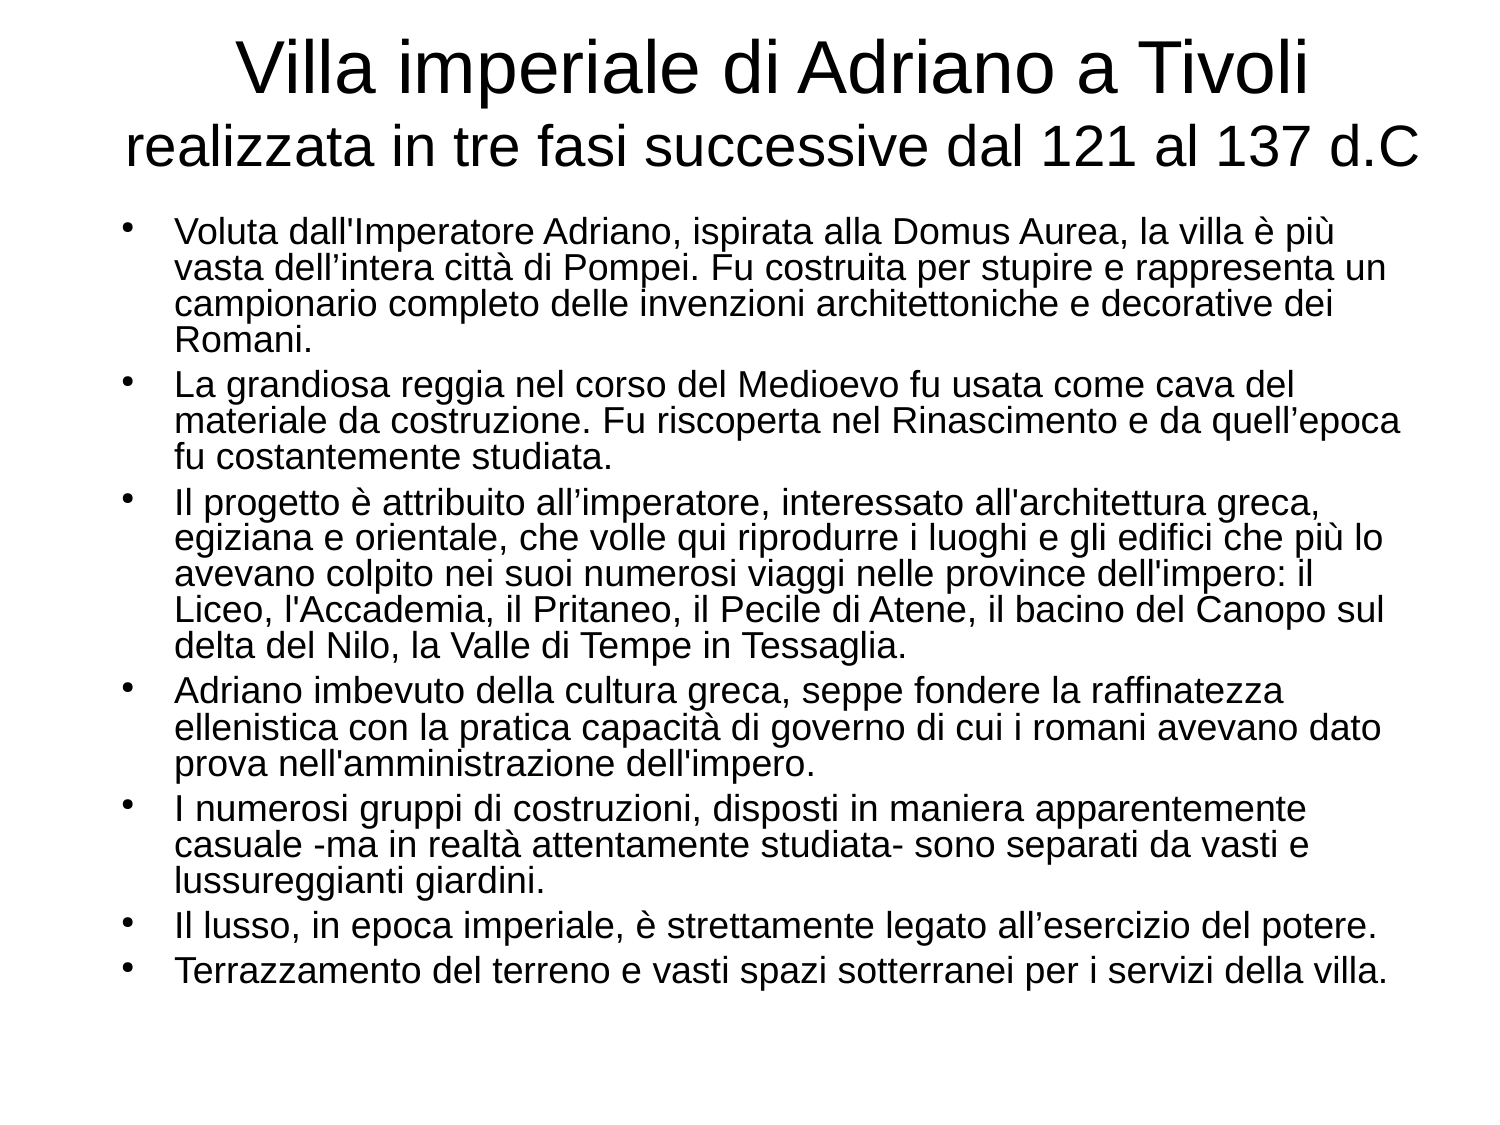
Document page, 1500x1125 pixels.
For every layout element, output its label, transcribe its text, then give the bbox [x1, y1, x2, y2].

title Villa imperiale di Adriano a Tivoli realizzata in tre fasi successive dal 121 al 137 d.C [41, 0, 1471, 197]
list Voluta dall'Imperatore Adriano, ispirata alla Domus Aurea, la villa è più vasta dell’intera città di Pompei. Fu costruita per stupire e rappresenta un campionario completo delle invenzioni architettoniche e decorative dei Romani. La grandiosa reggia nel corso del Medioevo fu usata come cava del materiale da costruzione. Fu riscoperta nel Rinascimento e da quell’epoca fu costantemente studiata. Il progetto è attribuito all’imperatore, interessato all'architettura greca, egiziana e orientale, che volle qui riprodurre i luoghi e gli edifici che più lo avevano colpito nei suoi numerosi viaggi nelle province dell'impero: il Liceo, l'Accademia, il Pritaneo, il Pecile di Atene, il bacino del Canopo sul delta del Nilo, la Valle di Tempe in Tessaglia. Adriano imbevuto della cultura greca, seppe fondere la raffinatezza ellenistica con la pratica capacità di governo di cui i romani avevano dato prova nell'amministrazione dell'impero. I numerosi gruppi di costruzioni, disposti in maniera apparentemente casuale -ma in realtà attentamente studiata- sono separati da vasti e lussureggianti giardini. Il lusso, in epoca imperiale, è strettamente legato all’esercizio del potere. Terrazzamento del terreno e vasti spazi sotterranei per i servizi della villa. [88, 208, 1424, 1094]
